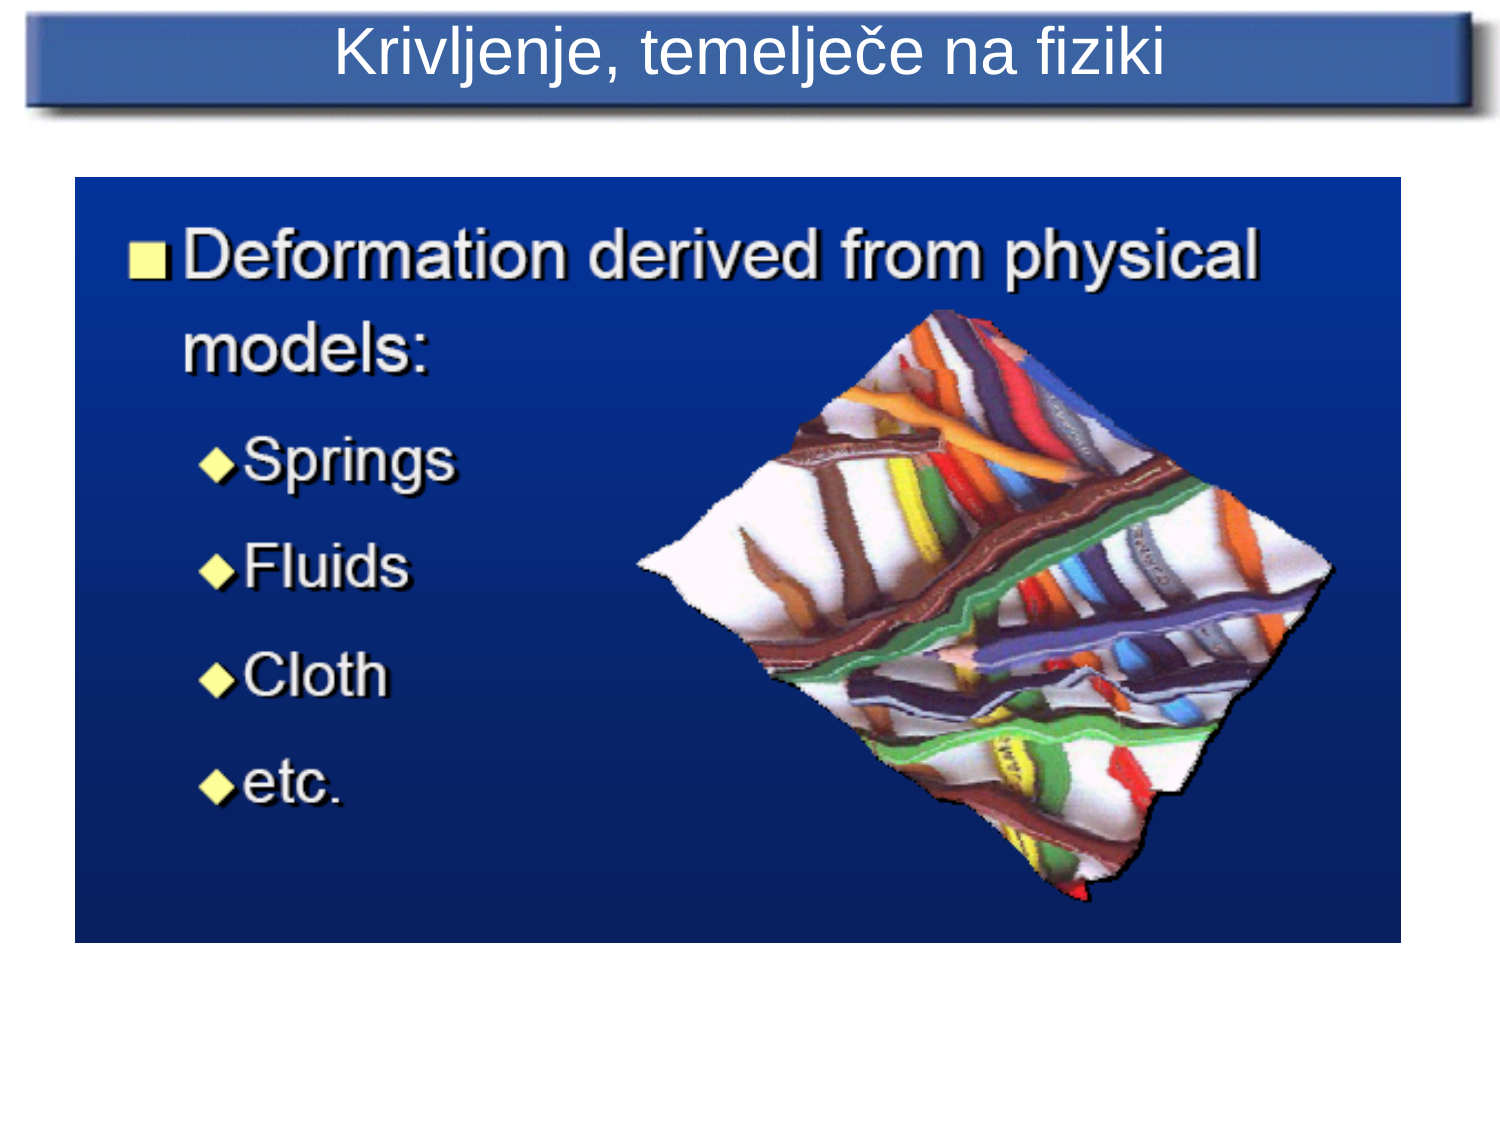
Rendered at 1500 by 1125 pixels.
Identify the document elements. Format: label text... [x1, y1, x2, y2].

picture [24, 9, 1500, 125]
picture [75, 177, 1401, 943]
text_box Krivljenje, temelječe na fiziki [318, 0, 1182, 96]
